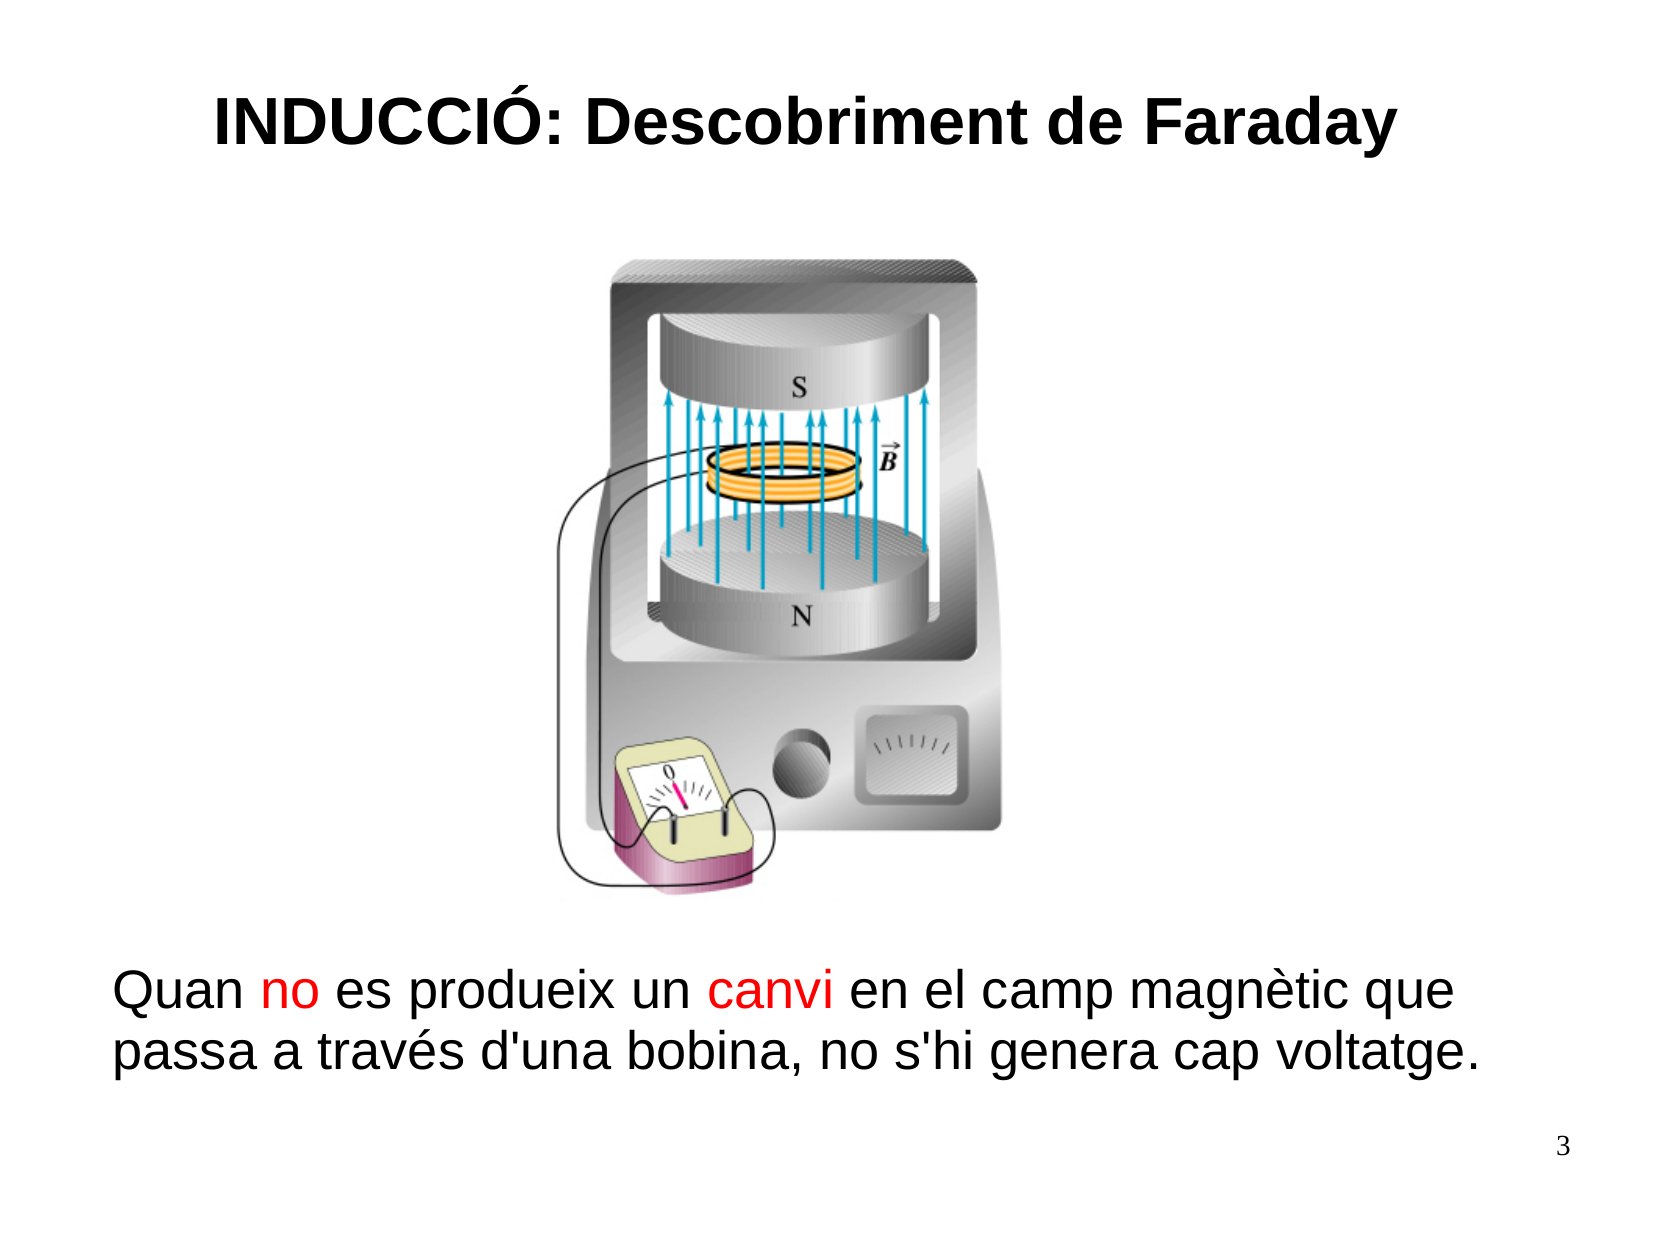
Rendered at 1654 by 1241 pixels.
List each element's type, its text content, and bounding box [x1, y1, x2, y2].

text_box Quan no es produeix un canvi en el camp magnètic que passa a través d'una bobina, no s'hi genera cap voltatge. [97, 952, 1561, 1089]
picture [540, 247, 1015, 901]
text_box INDUCCIÓ: Descobriment de Faraday [199, 76, 1490, 167]
